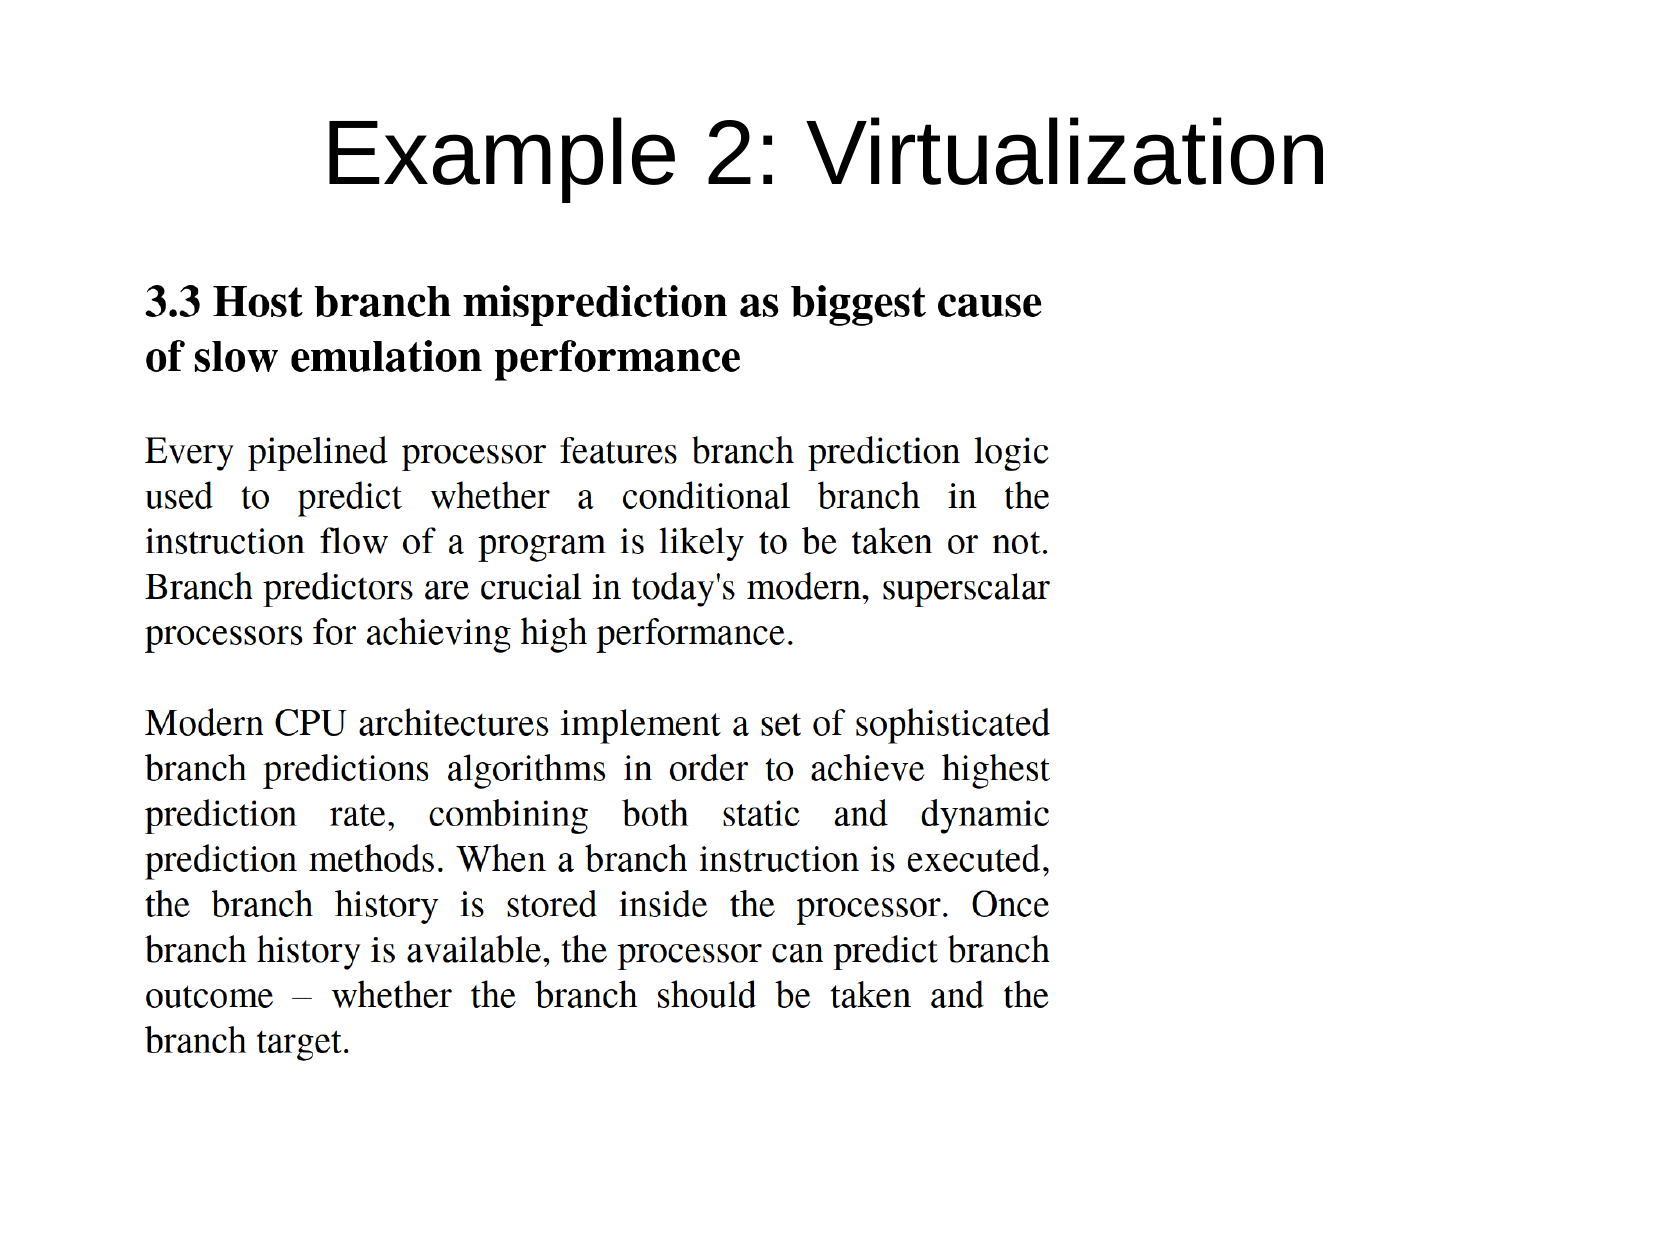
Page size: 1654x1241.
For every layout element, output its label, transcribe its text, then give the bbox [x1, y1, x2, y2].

title Example 2: Virtualization [82, 49, 1571, 257]
picture [112, 262, 1088, 1088]
